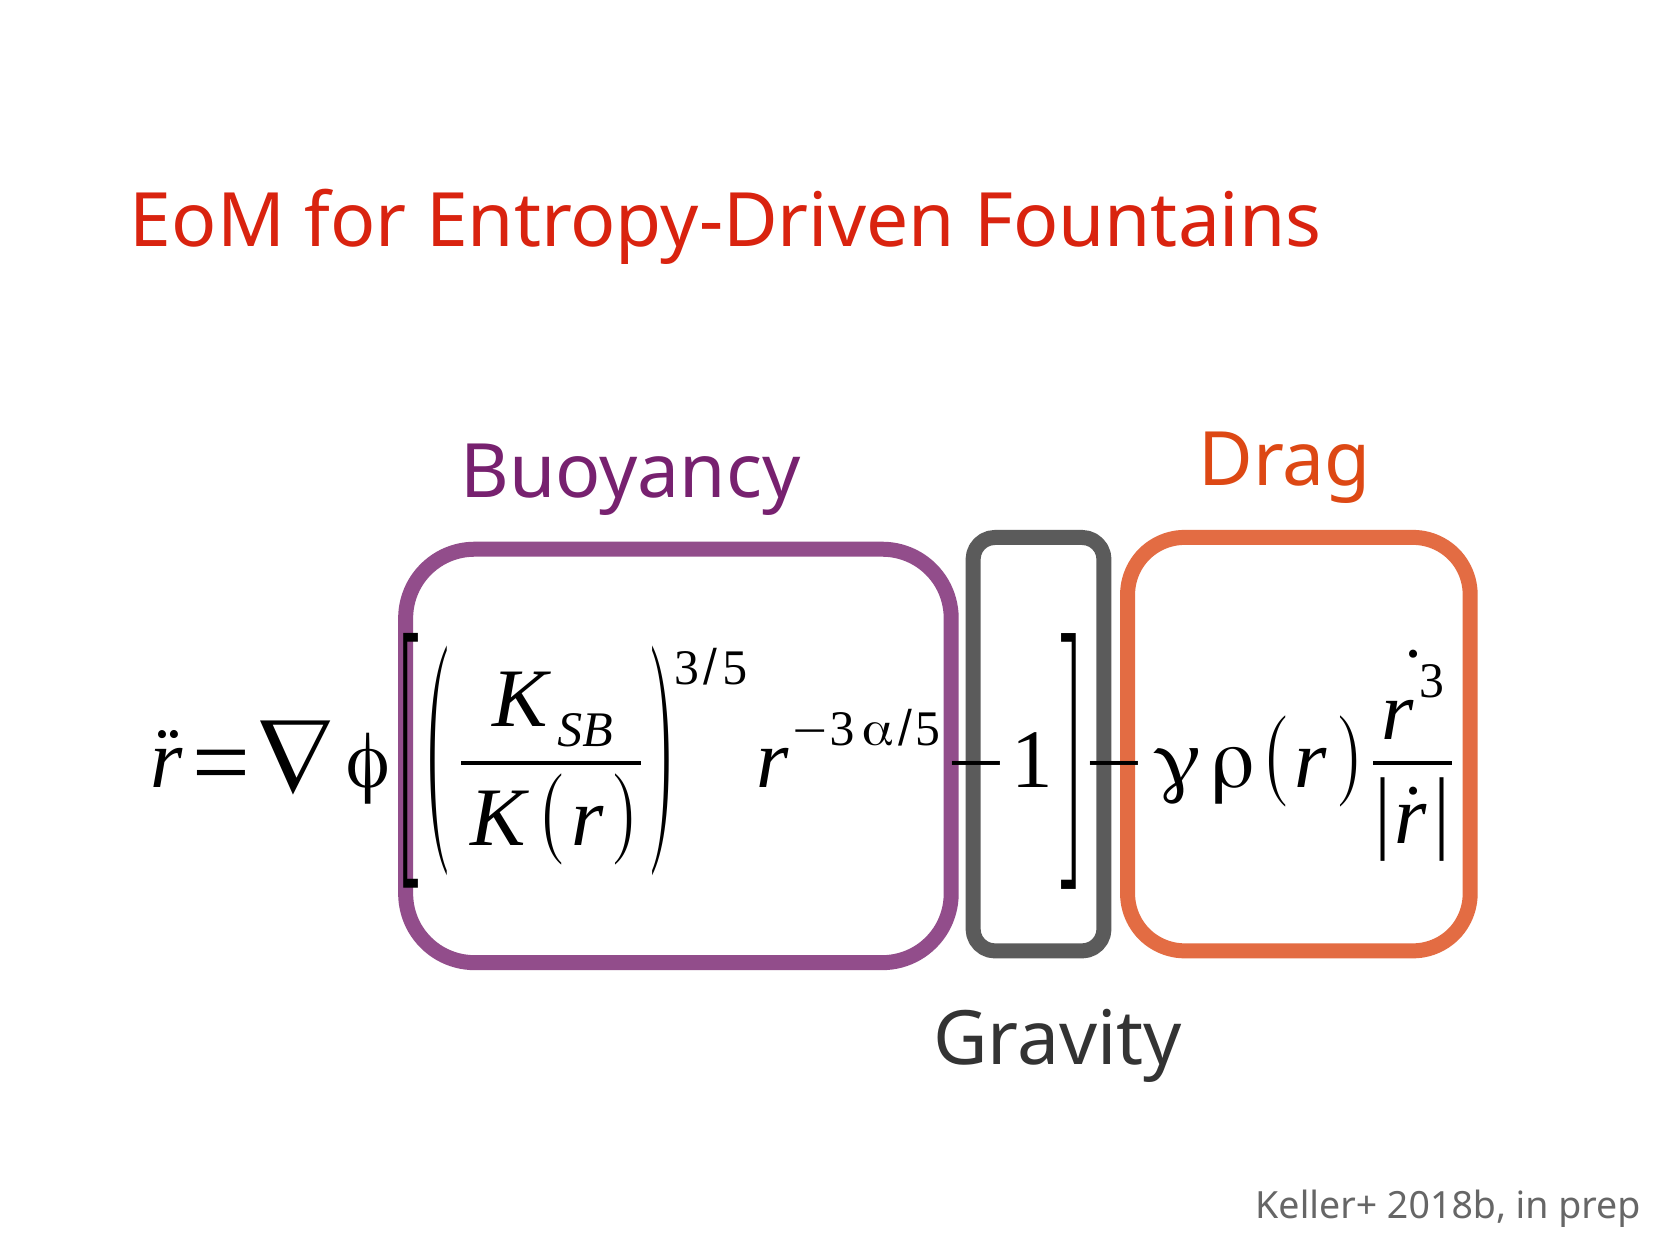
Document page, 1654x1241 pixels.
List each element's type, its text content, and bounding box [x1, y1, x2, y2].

title Drag [1198, 393, 1607, 520]
chart [143, 628, 1464, 892]
title Buoyancy [460, 404, 869, 532]
text_box Keller+ 2018b, in prep [1240, 1171, 1644, 1229]
title Gravity [933, 947, 1252, 1123]
title EoM for Entropy-Driven Fountains [129, 153, 1518, 281]
